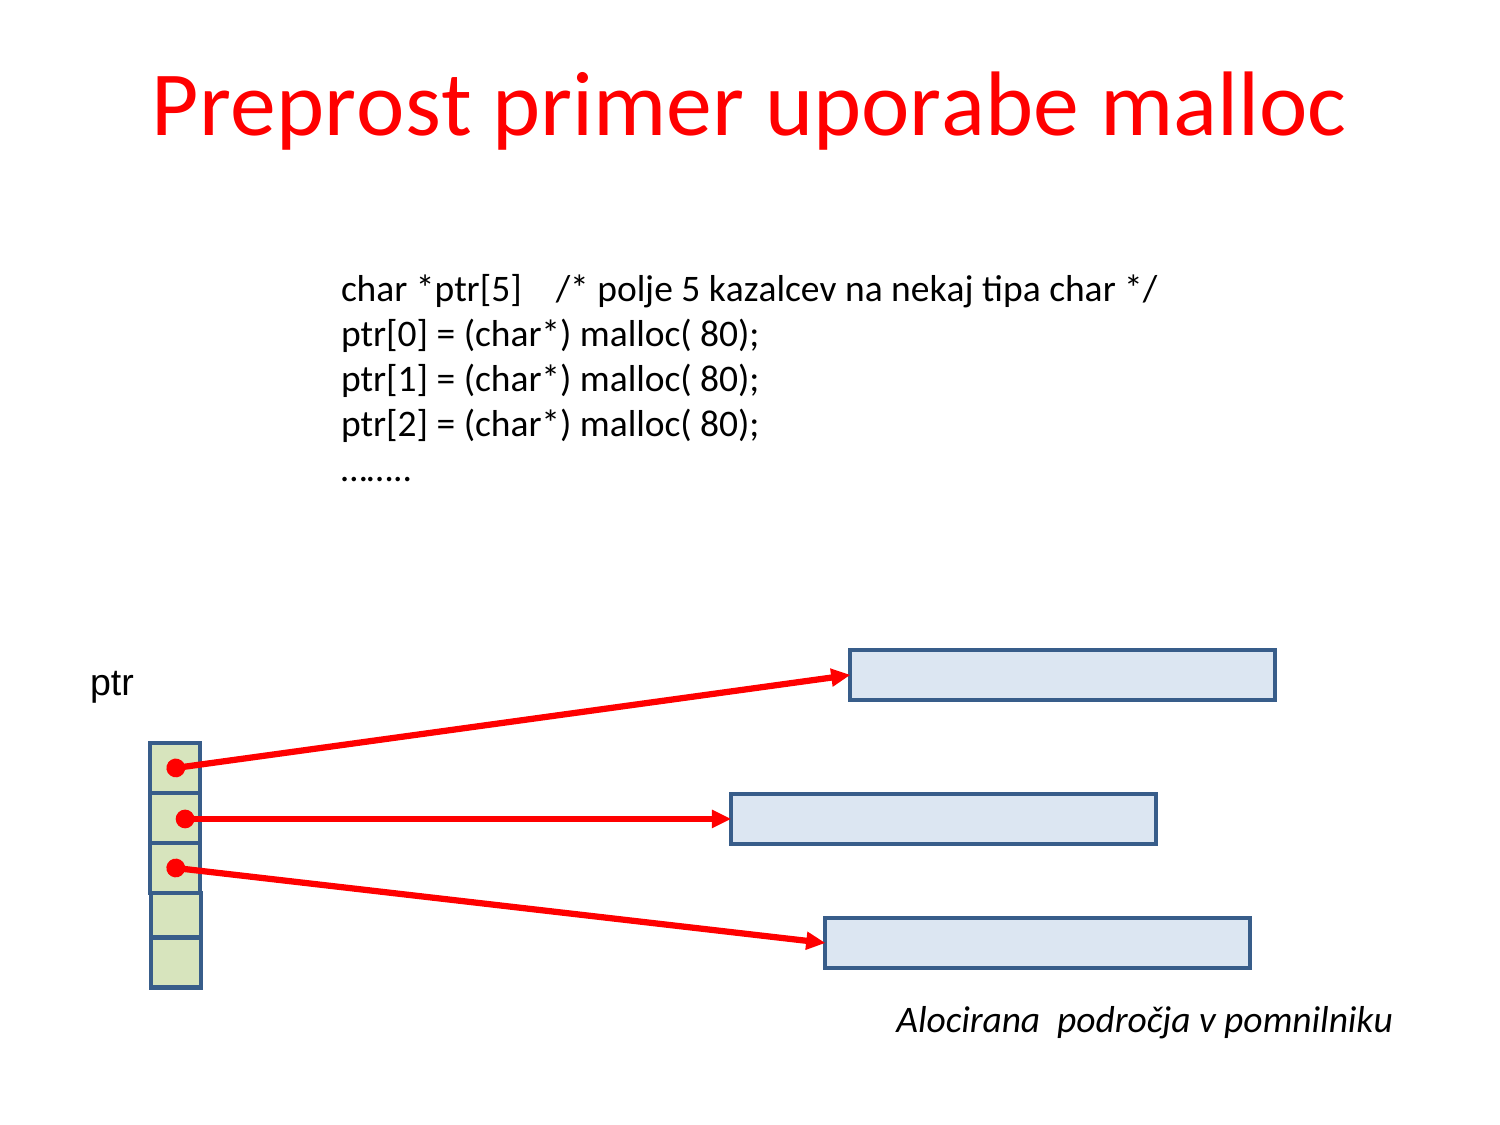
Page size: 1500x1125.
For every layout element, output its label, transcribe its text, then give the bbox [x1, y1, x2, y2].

text_box Alocirana področja v pomnilniku [881, 987, 1409, 1048]
title Preprost primer uporabe malloc [75, 5, 1426, 193]
text_box [730, 793, 1156, 844]
text_box ptr [75, 649, 149, 711]
text_box [149, 742, 201, 988]
text_box char *ptr[5] /* polje 5 kazalcev na nekaj tipa char */ ptr[0] = (char*) malloc( 80); ptr[1] = (char*) malloc( 80); ptr[2] = (char*) malloc( 80); …….. [326, 255, 1174, 542]
text_box [824, 917, 1250, 968]
text_box [849, 650, 1275, 700]
